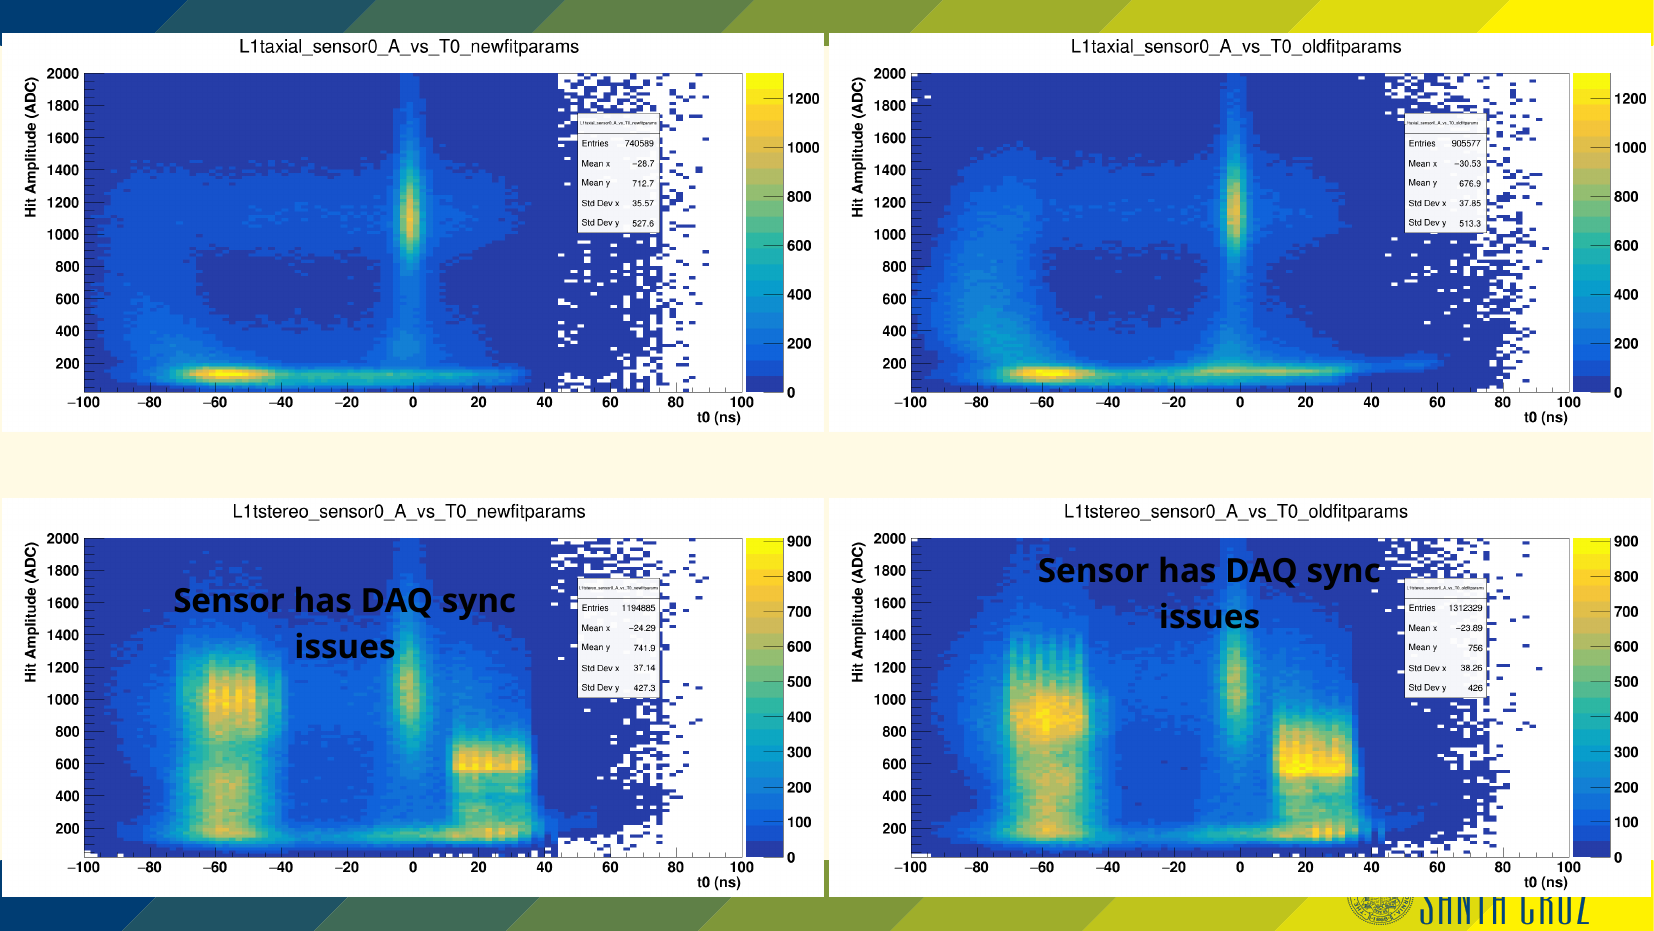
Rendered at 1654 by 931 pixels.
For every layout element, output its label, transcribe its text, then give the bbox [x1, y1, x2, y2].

picture [829, 498, 1651, 925]
picture [2, 498, 824, 897]
picture [2, 33, 824, 432]
picture [829, 33, 1651, 432]
text_box Sensor has DAQ sync issues [984, 540, 1435, 650]
text_box Sensor has DAQ sync issues [120, 570, 571, 680]
